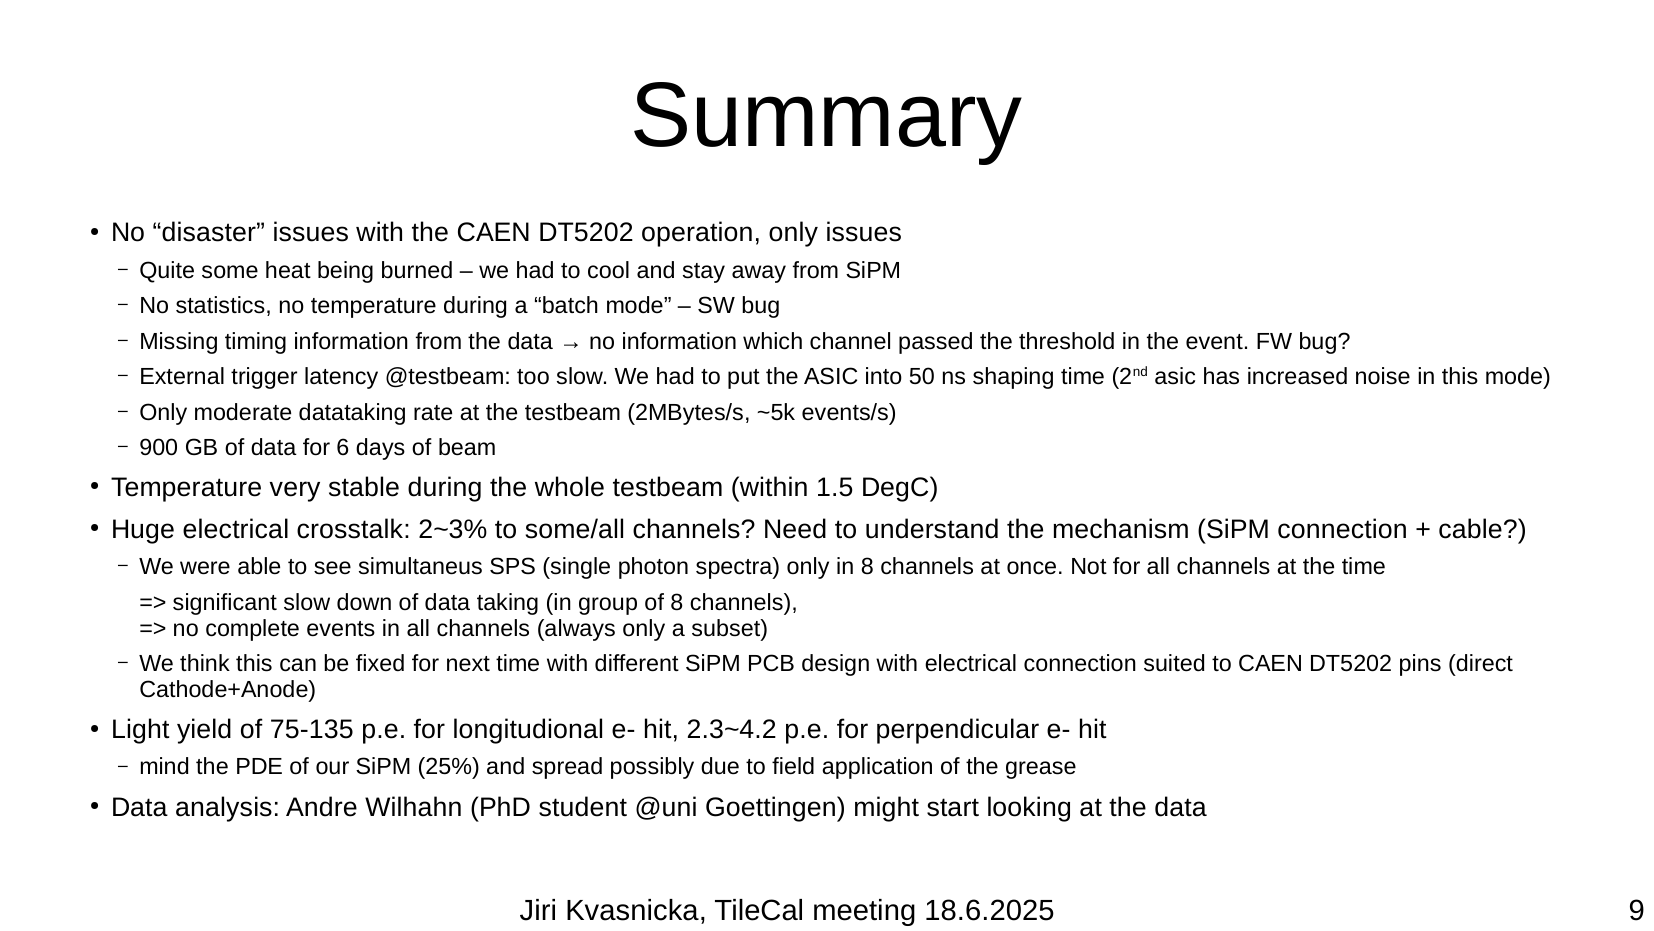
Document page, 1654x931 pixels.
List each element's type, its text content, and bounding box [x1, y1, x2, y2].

list No “disaster” issues with the CAEN DT5202 operation, only issues Quite some heat being burned – we had to cool and stay away from SiPM No statistics, no temperature during a “batch mode” – SW bug Missing timing information from the data → no information which channel passed the threshold in the event. FW bug? External trigger latency @testbeam: too slow. We had to put the ASIC into 50 ns shaping time (2nd asic has increased noise in this mode) Only moderate datataking rate at the testbeam (2MBytes/s, ~5k events/s) 900 GB of data for 6 days of beam Temperature very stable during the whole testbeam (within 1.5 DegC) Huge electrical crosstalk: 2~3% to some/all channels? Need to understand the mechanism (SiPM connection + cable?) We were able to see simultaneus SPS (single photon spectra) only in 8 channels at once. Not for all channels at the time => significant slow down of data taking (in group of 8 channels), => no complete events in all channels (always only a subset) We think this can be fixed for next time with different SiPM PCB design with electrical connection suited to CAEN DT5202 pins (direct Cathode+Anode) Light yield of 75-135 p.e. for longitudional e- hit, 2.3~4.2 p.e. for perpendicular e- hit mind the PDE of our SiPM (25%) and spread possibly due to field application of the grease Data analysis: Andre Wilhahn (PhD student @uni Goettingen) might start looking at the data [82, 217, 1571, 826]
title Summary [82, 37, 1571, 193]
